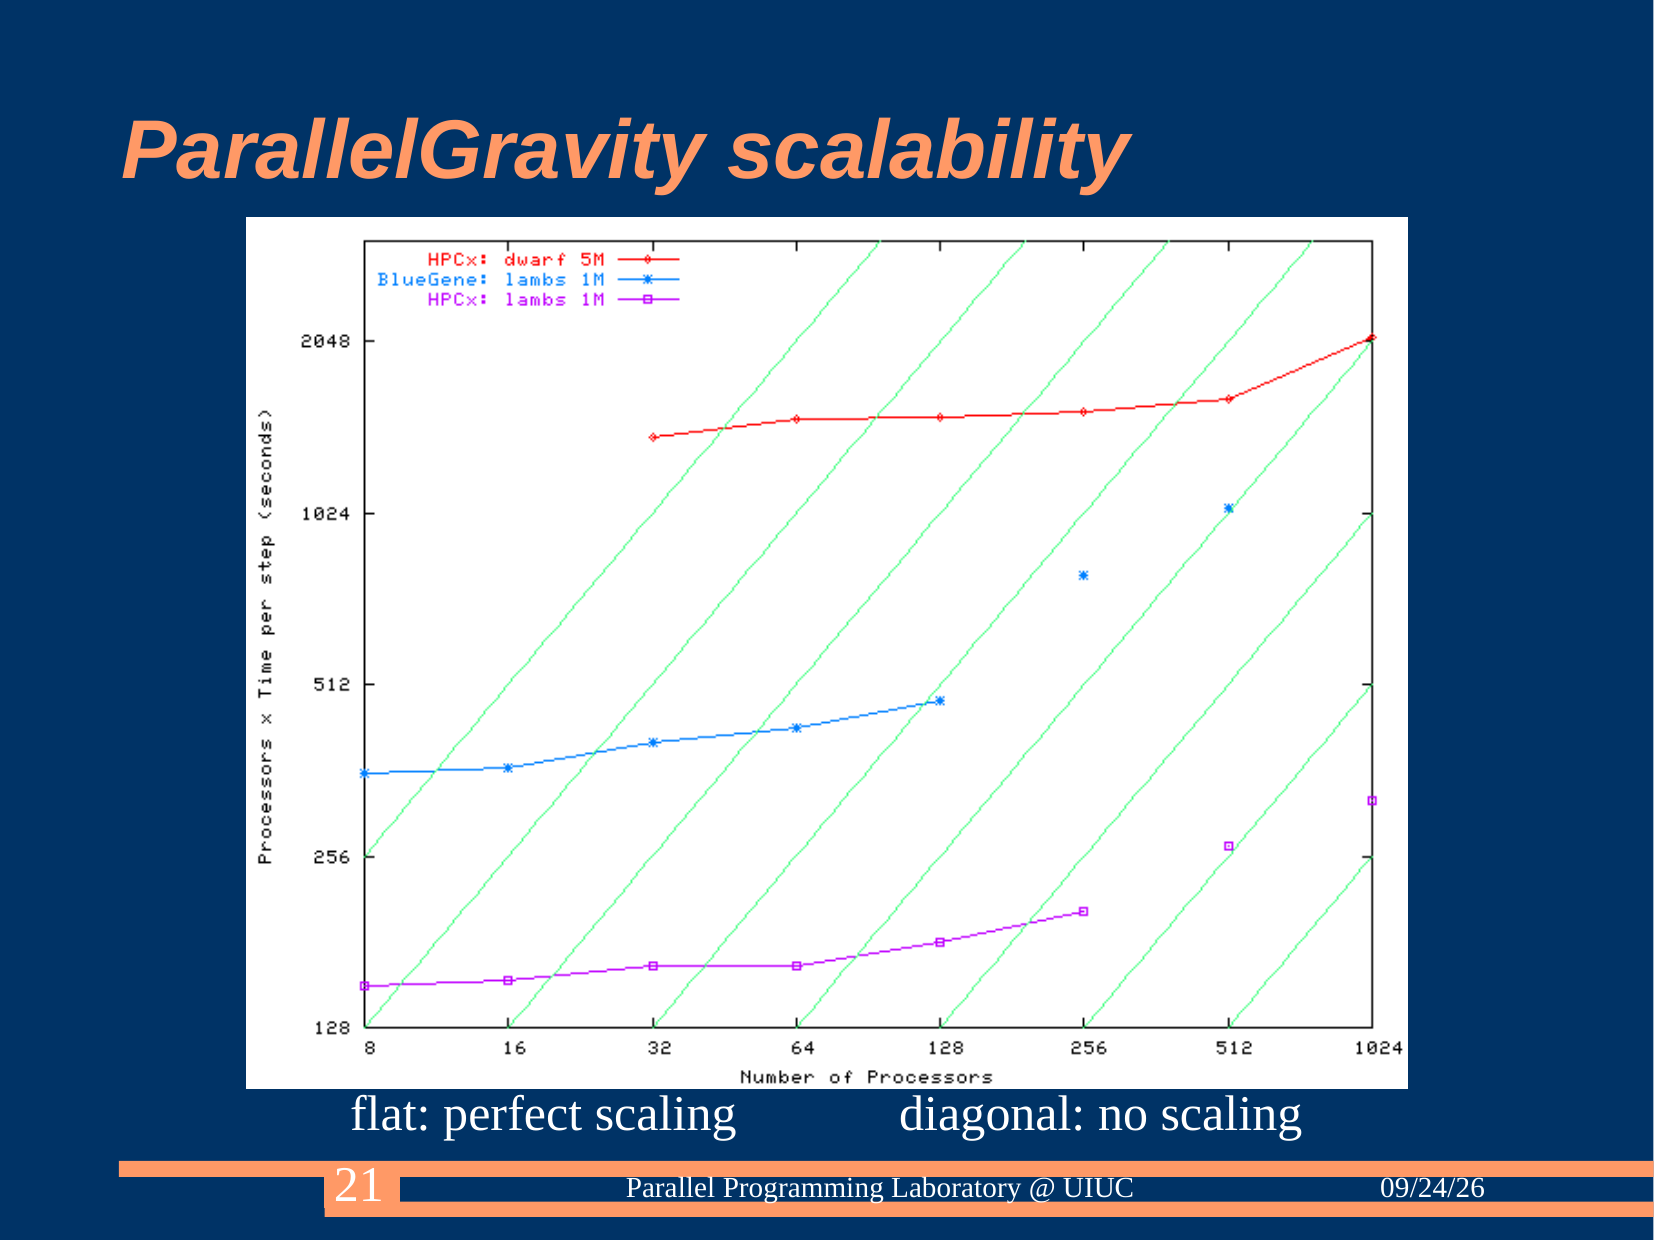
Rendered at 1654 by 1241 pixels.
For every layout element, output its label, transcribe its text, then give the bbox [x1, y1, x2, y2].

text_box flat: perfect scaling diagonal: no scaling [350, 1085, 1303, 1141]
title ParallelGravity scalability [121, 46, 1534, 254]
picture [246, 217, 1408, 1089]
